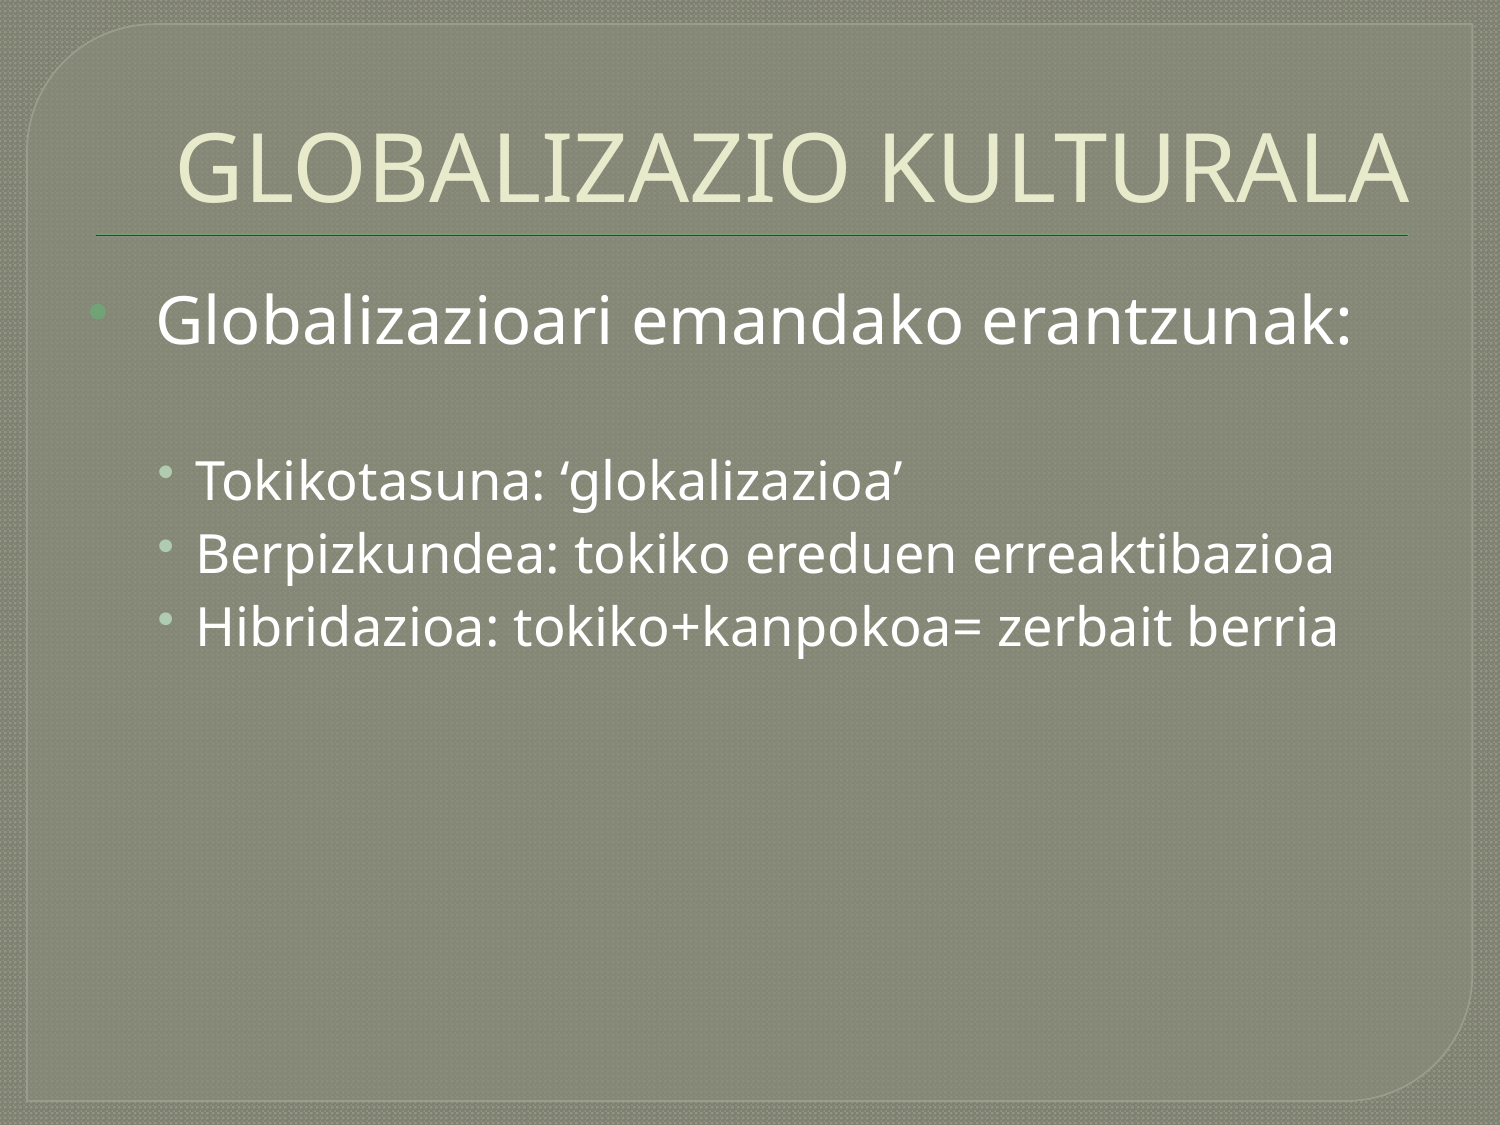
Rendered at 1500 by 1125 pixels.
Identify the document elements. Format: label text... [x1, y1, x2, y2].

picture [0, 0, 1500, 1125]
title GLOBALIZAZIO KULTURALA [75, 41, 1425, 230]
list Globalizazioari emandako erantzunak: Tokikotasuna: ‘glokalizazioa’ Berpizkundea: tokiko ereduen erreaktibazioa Hibridazioa: tokiko+kanpokoa= zerbait berria [75, 270, 1425, 1013]
